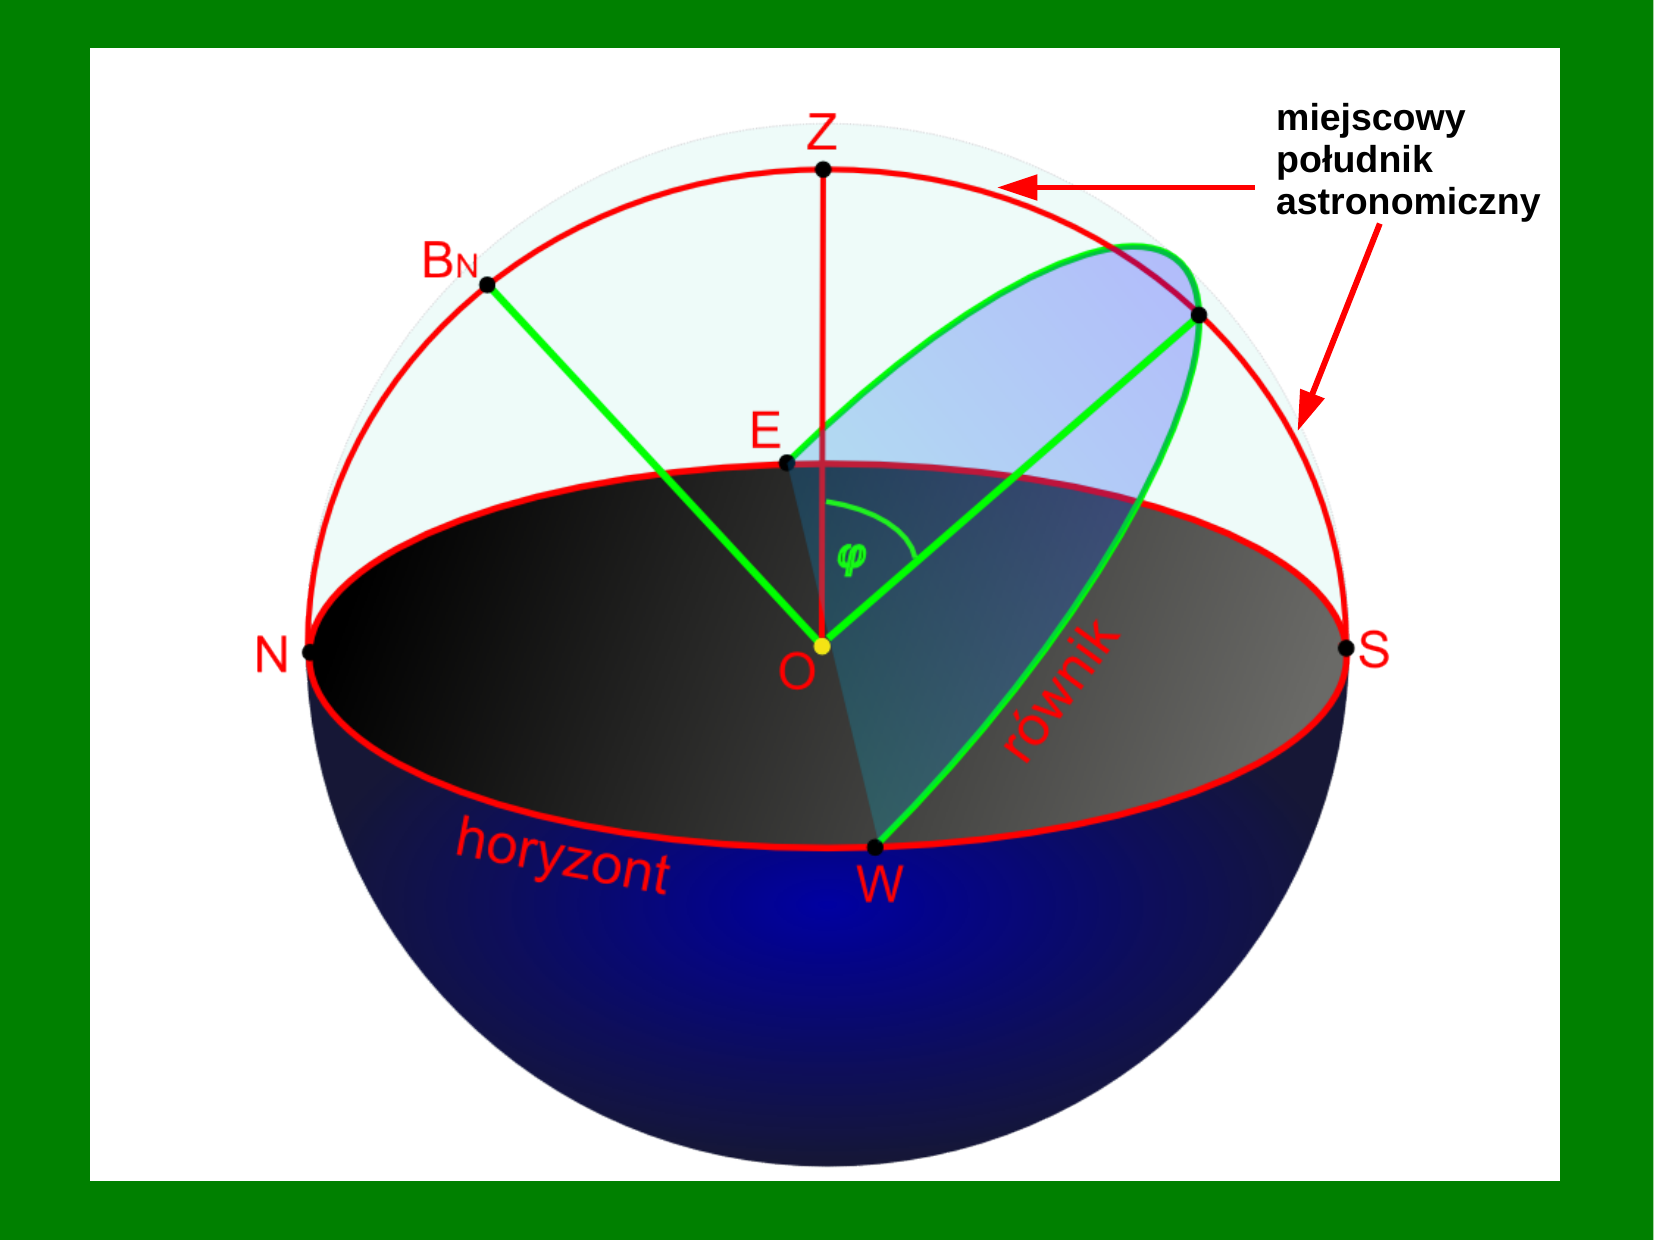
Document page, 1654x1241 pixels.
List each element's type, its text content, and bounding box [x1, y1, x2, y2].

picture [90, 47, 1560, 1181]
text_box miejscowy południk astronomiczny [1261, 89, 1556, 231]
